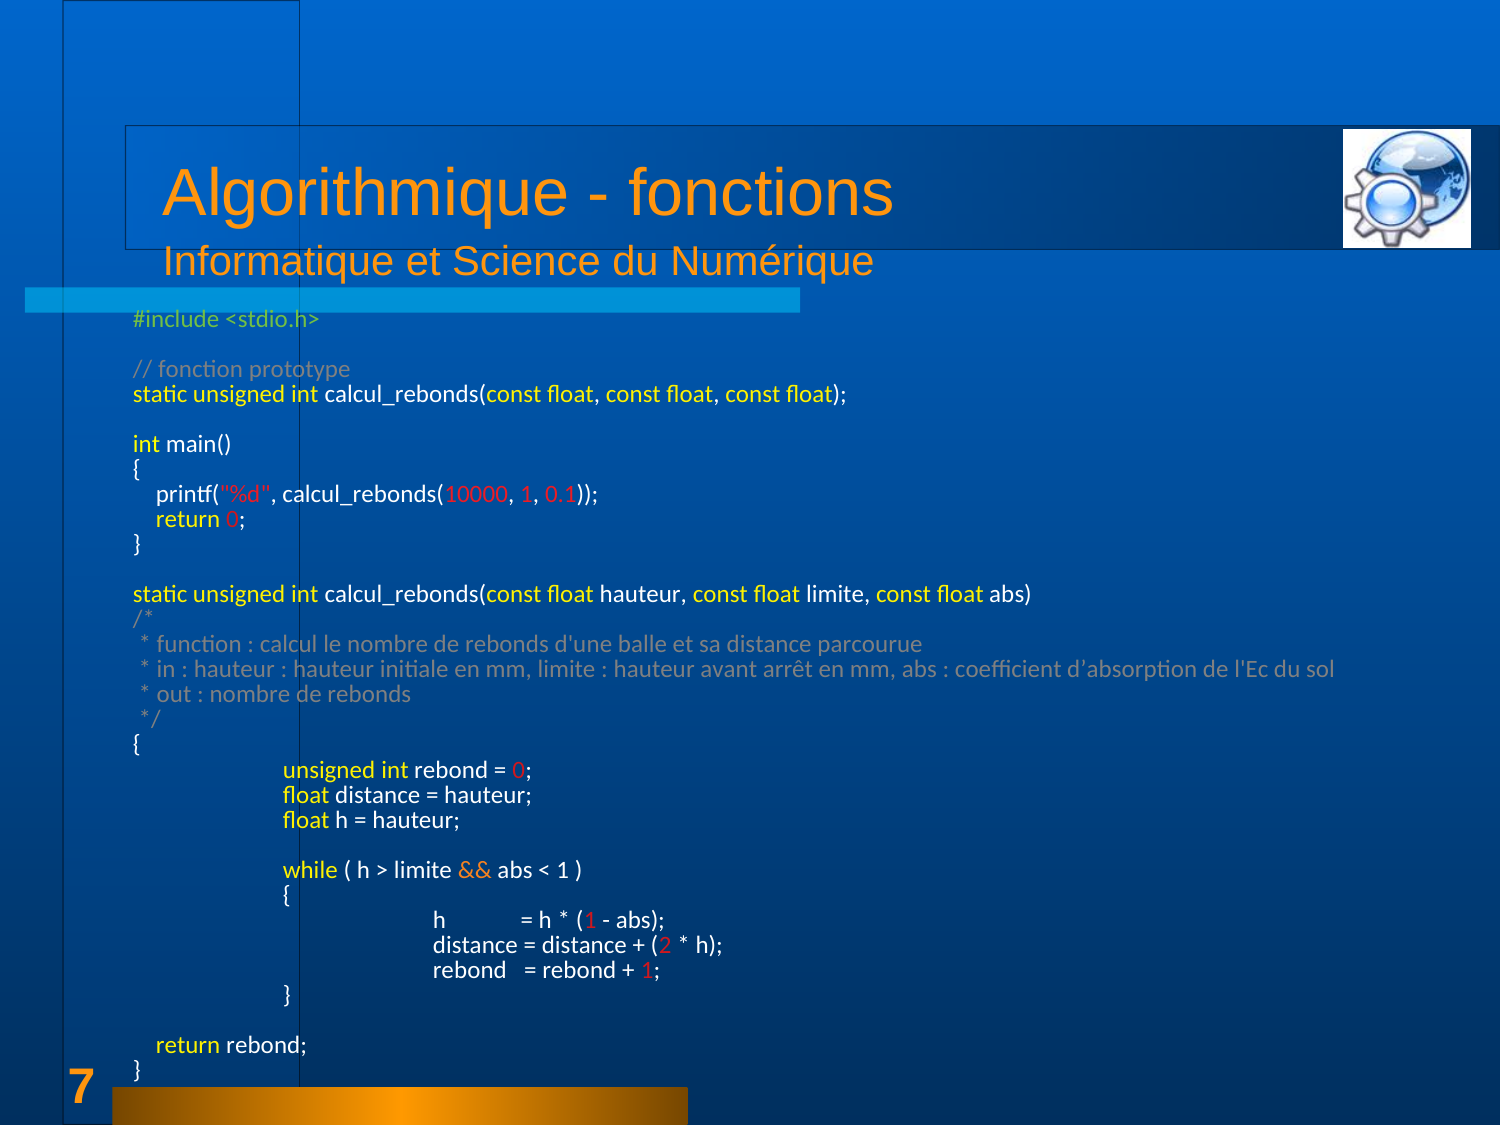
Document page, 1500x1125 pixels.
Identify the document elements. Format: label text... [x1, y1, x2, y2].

picture [1343, 129, 1471, 248]
text_box #include <stdio.h> // fonction prototype static unsigned int calcul_rebonds(const float, const float, const float); int main() { printf("%d", calcul_rebonds(10000, 1, 0.1)); return 0; } static unsigned int calcul_rebonds(const float hauteur, const float limite, const float abs) /* * function : calcul le nombre de rebonds d'une balle et sa distance parcourue * in : hauteur : hauteur initiale en mm, limite : hauteur avant arrêt en mm, abs : coefficient d’absorption de l'Ec du sol * out : nombre de rebonds */ { unsigned int rebond = 0; float distance = hauteur; float h = hauteur; while ( h > limite && abs < 1 ) { h = h * (1 - abs); distance = distance + (2 * h); rebond = rebond + 1; } return rebond; } [118, 301, 1477, 1125]
